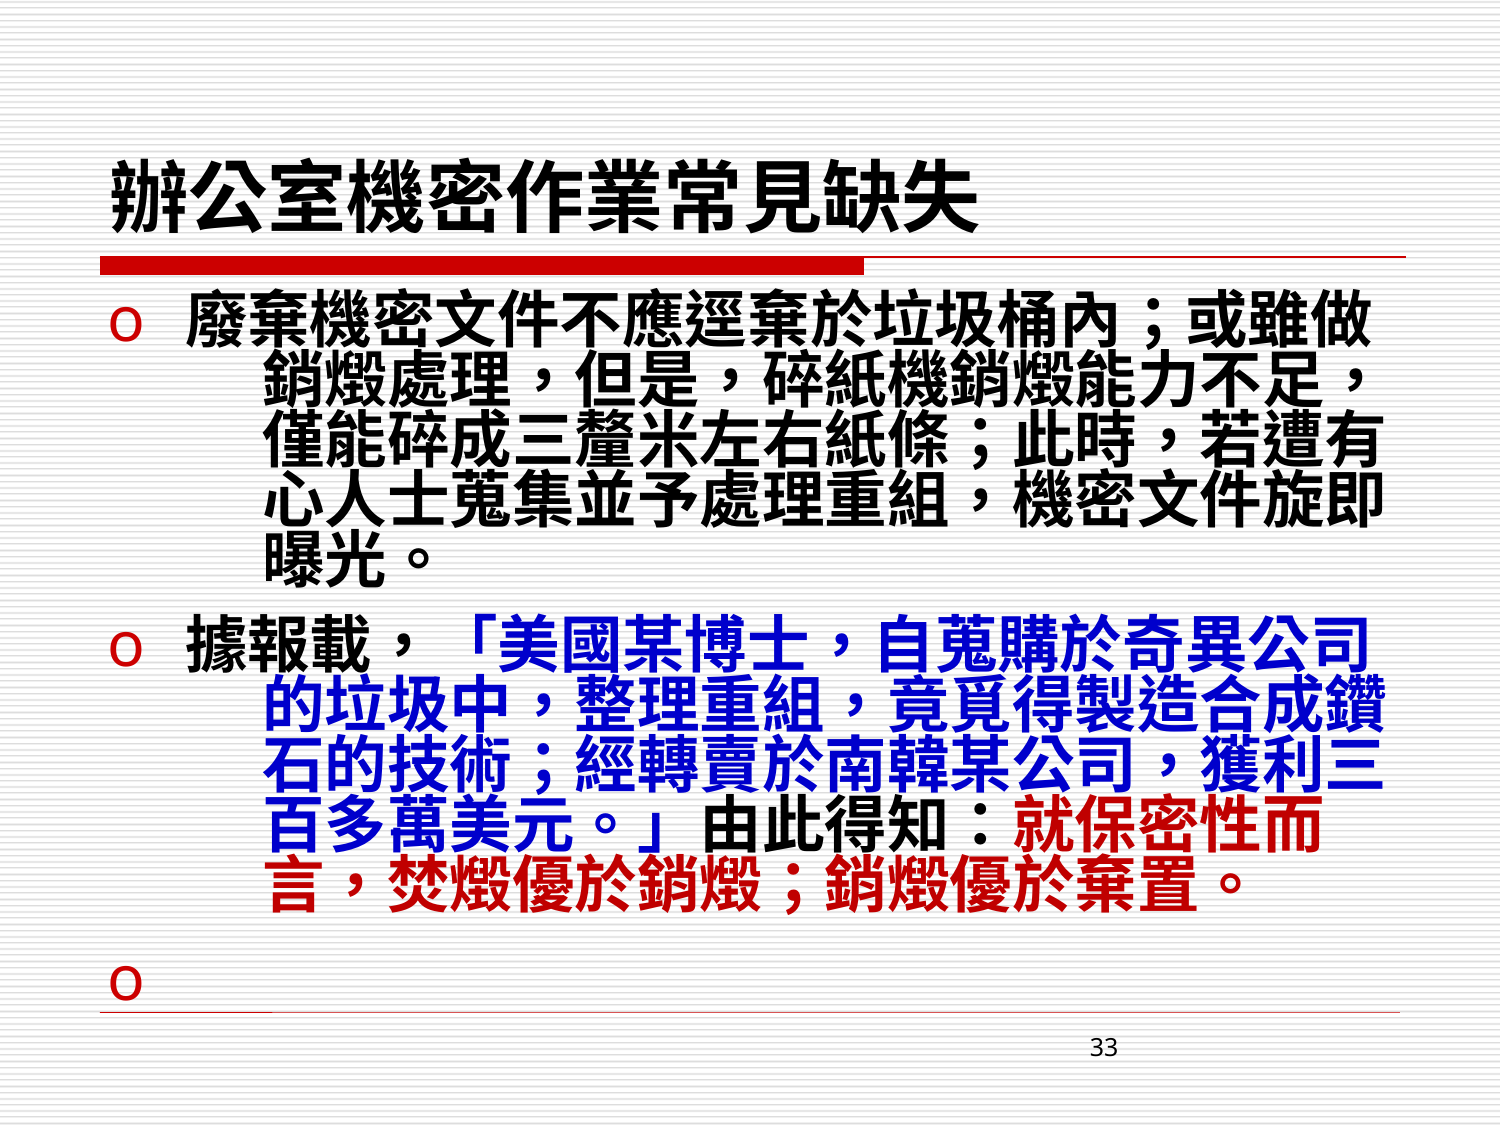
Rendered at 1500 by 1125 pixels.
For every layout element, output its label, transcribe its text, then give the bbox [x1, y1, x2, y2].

text_box [1074, 1024, 1400, 1103]
title 辦公室機密作業常見缺失 [94, 50, 1407, 250]
list 廢棄機密文件不應逕棄於垃圾桶內；或雖做銷燬處理，但是，碎紙機銷燬能力不足，僅能碎成三釐米左右紙條；此時，若遭有心人士蒐集並予處理重組，機密文件旋即曝光。 據報載，「美國某博士，自蒐購於奇異公司的垃圾中，整理重組，竟覓得製造合成鑽石的技術；經轉賣於南韓某公司，獲利三百多萬美元。」由此得知：就保密性而言，焚燬優於銷燬；銷燬優於棄置。 [92, 287, 1406, 988]
